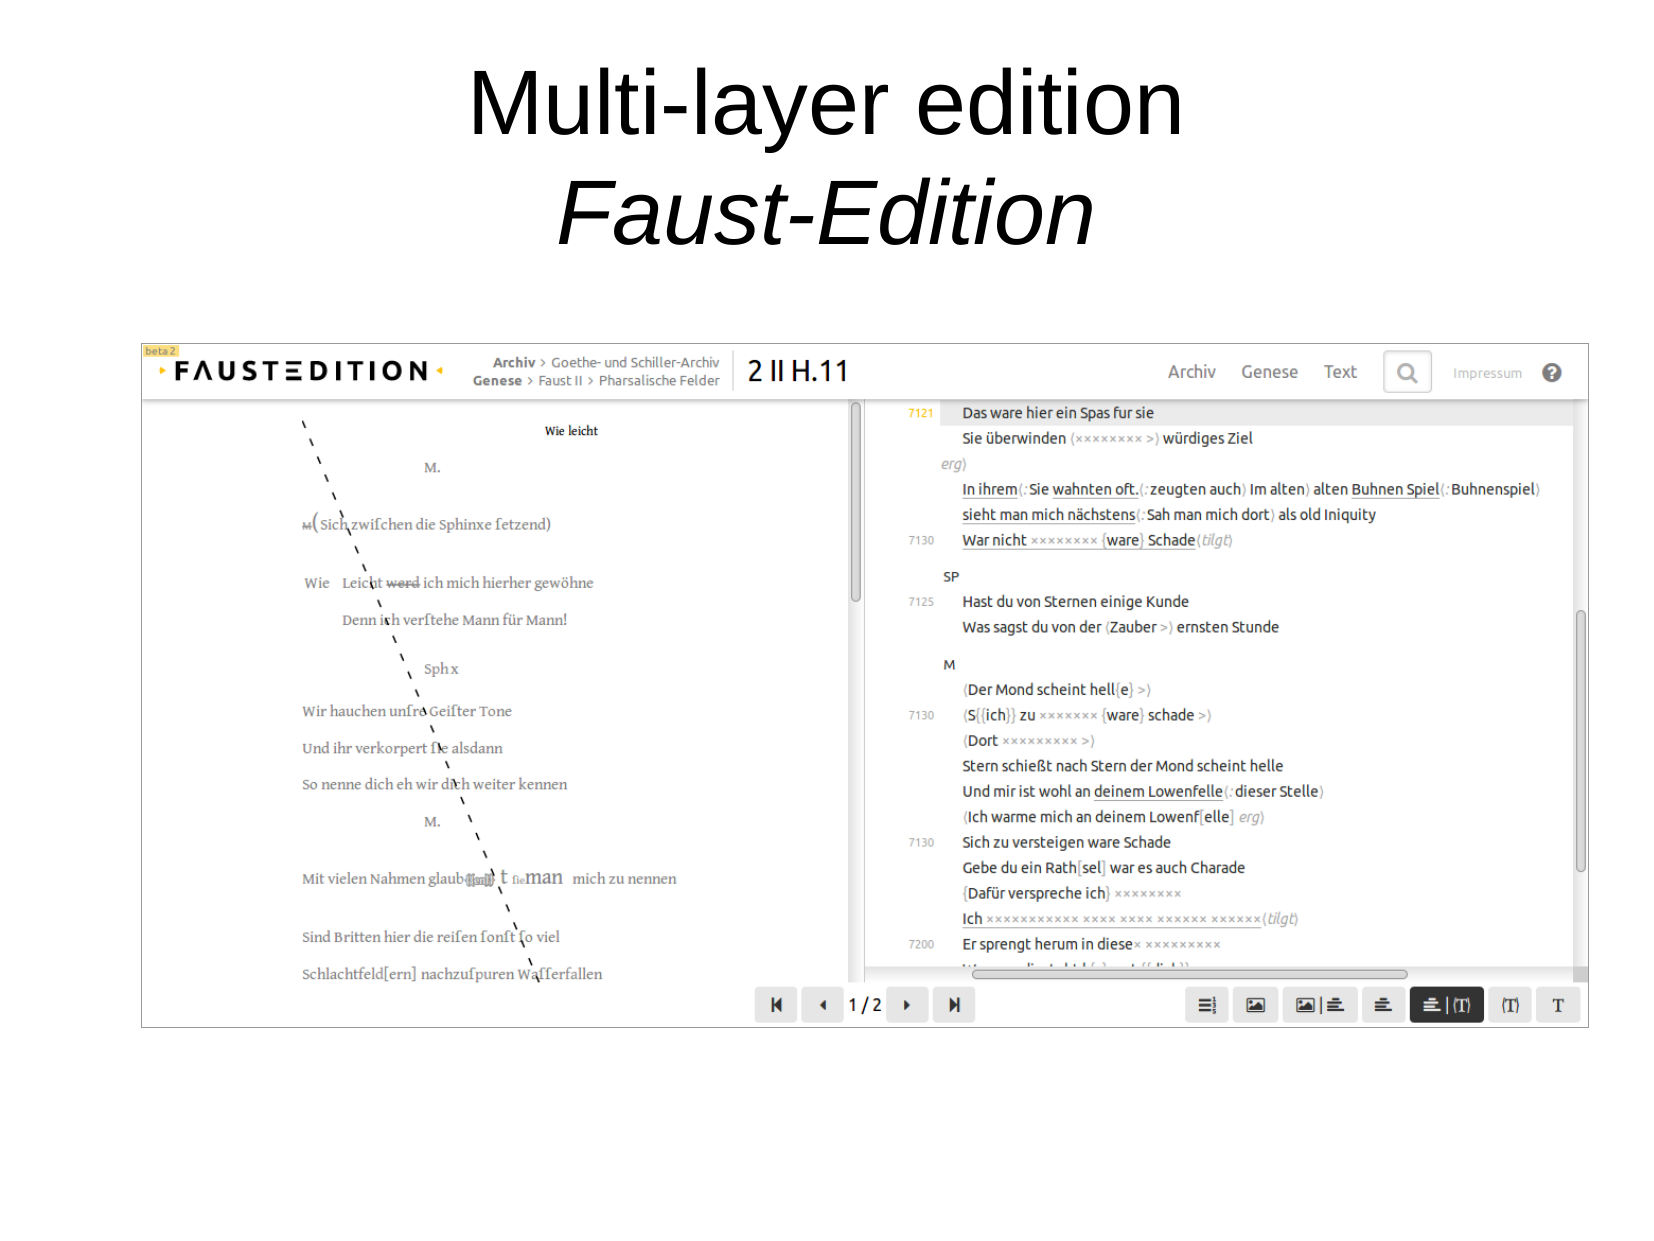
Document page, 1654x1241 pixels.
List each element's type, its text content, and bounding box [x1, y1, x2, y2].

picture [141, 343, 1589, 1028]
text_box Multi-layer edition Faust-Edition [82, 49, 1571, 257]
